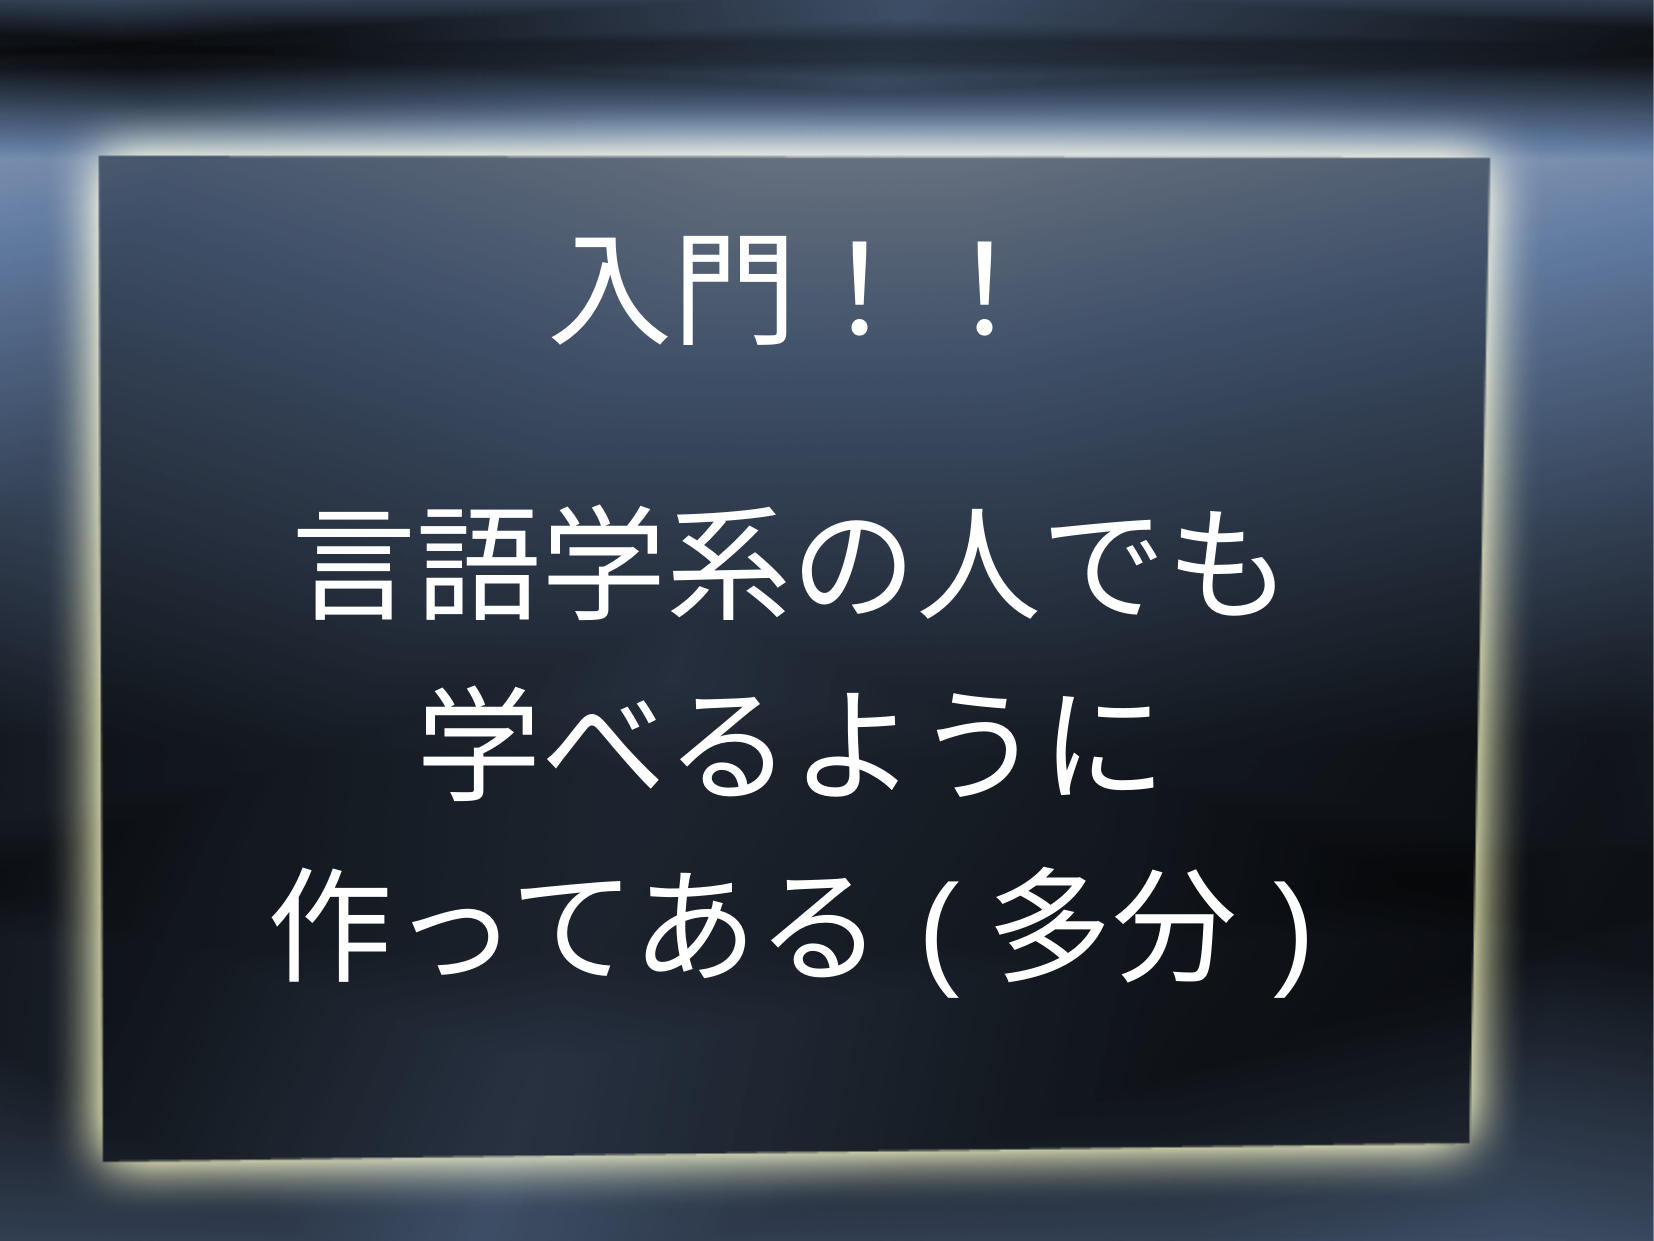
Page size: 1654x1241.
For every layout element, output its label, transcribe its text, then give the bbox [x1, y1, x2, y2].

title 入門！！ [88, 177, 1506, 384]
subtitle 言語学系の人でも 学べるように 作ってある(多分) [135, 472, 1447, 1114]
picture [0, 0, 1654, 1241]
